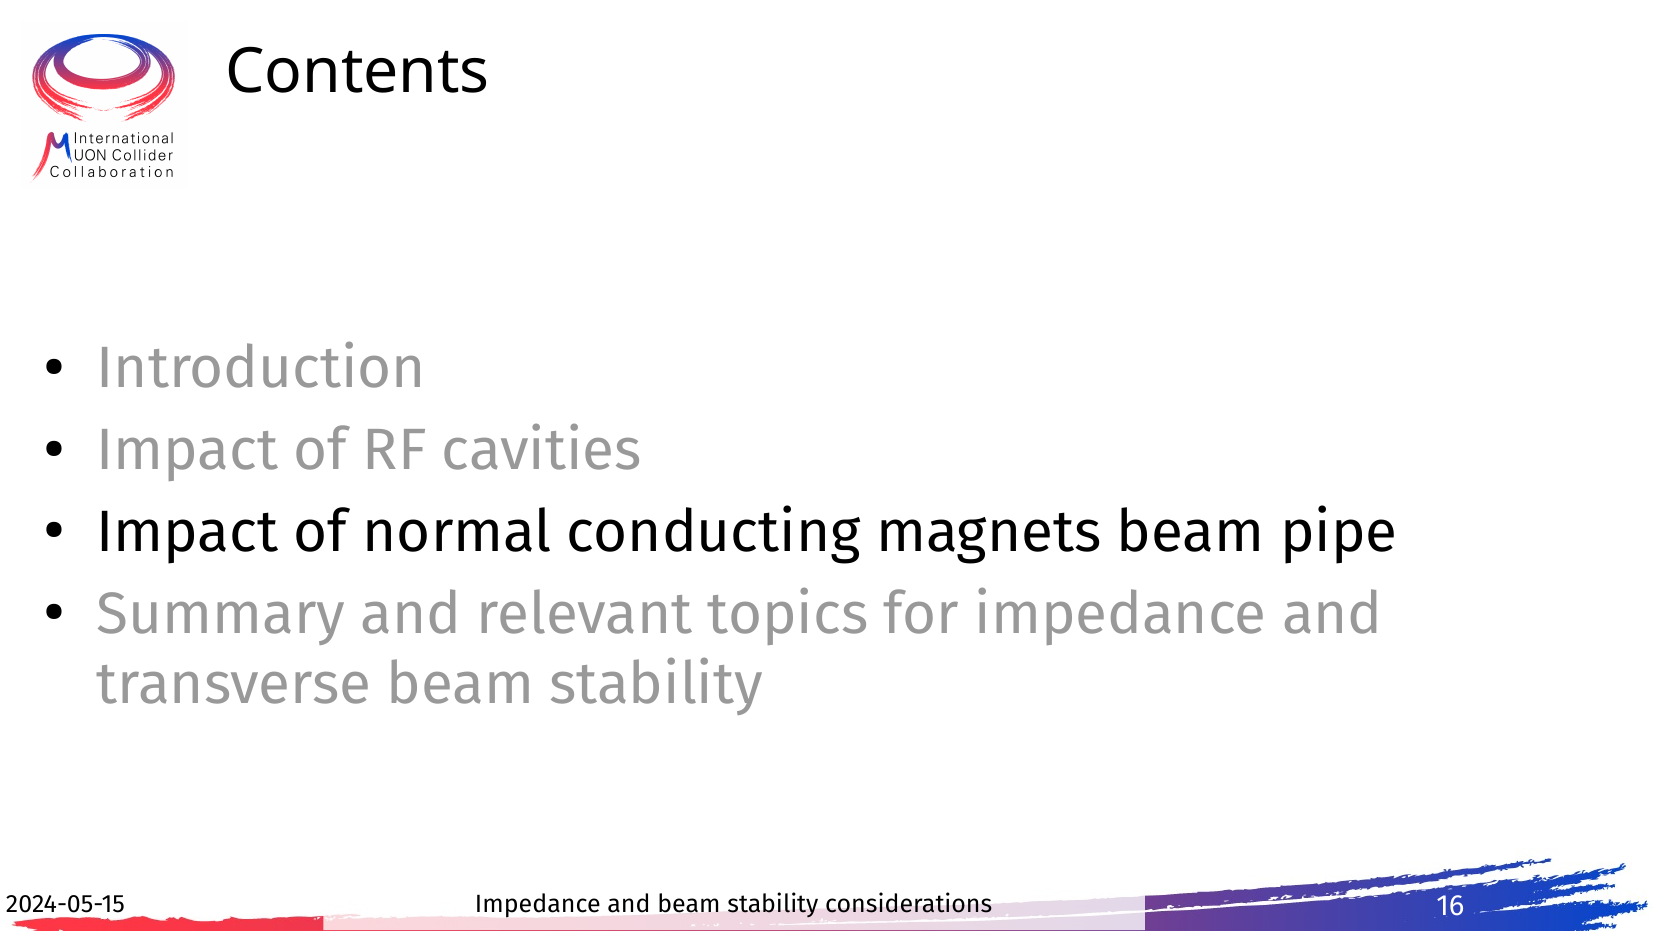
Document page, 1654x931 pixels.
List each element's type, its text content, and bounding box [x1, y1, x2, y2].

picture [21, 21, 188, 189]
title Contents [225, 25, 1571, 188]
list Introduction Impact of RF cavities Impact of normal conducting magnets beam pipe Summary and relevant topics for impedance and transverse beam stability [25, 333, 1619, 716]
picture [0, 848, 1654, 931]
